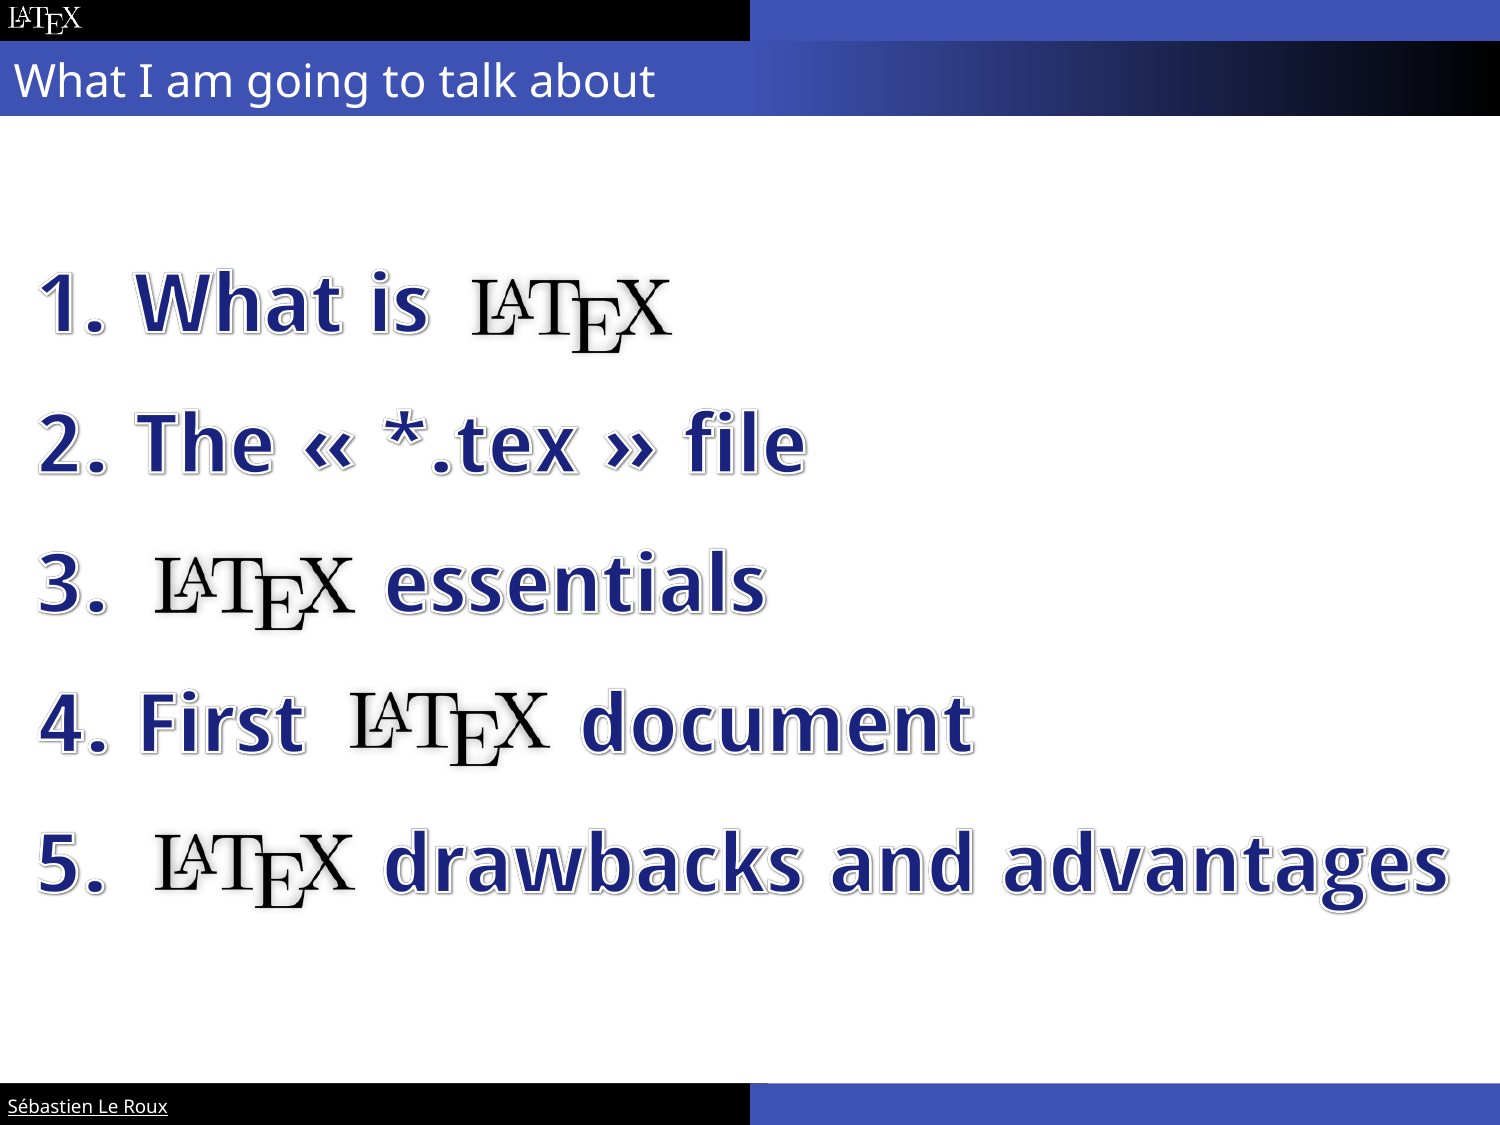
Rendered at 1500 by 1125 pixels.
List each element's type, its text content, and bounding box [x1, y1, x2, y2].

picture [35, 266, 1453, 917]
picture [5, 3, 84, 37]
title What I am going to talk about [0, 41, 1500, 116]
